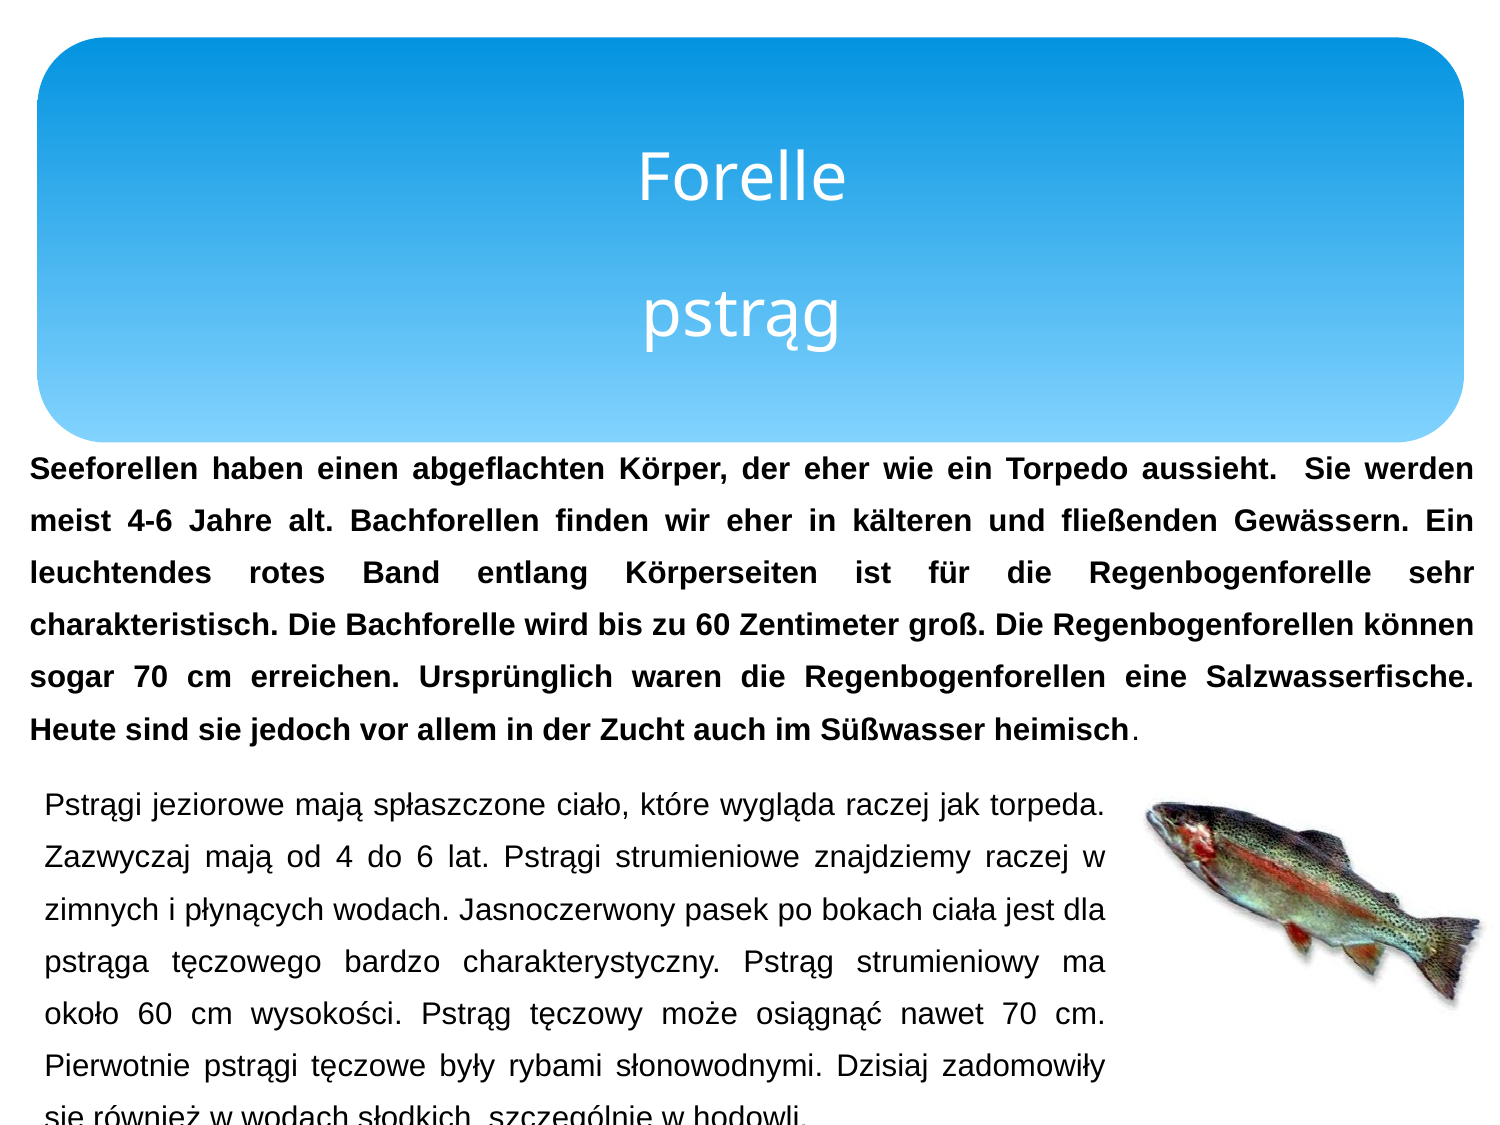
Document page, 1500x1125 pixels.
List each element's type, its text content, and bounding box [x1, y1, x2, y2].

title Forelle pstrąg [67, 118, 1418, 322]
subtitle Seeforellen haben einen abgeflachten Körper, der eher wie ein Torpedo aussieht. Sie werden meist 4-6 Jahre alt. Bachforellen finden wir eher in kälteren und fließenden Gewässern. Ein leuchtendes rotes Band entlang Körperseiten ist für die Regenbogenforelle sehr charakteristisch. Die Bachforelle wird bis zu 60 Zentimeter groß. Die Regenbogenforellen können sogar 70 cm erreichen. Ursprünglich waren die Regenbogenforellen eine Salzwasserfische. Heute sind sie jedoch vor allem in der Zucht auch im Süßwasser heimisch. [29, 437, 1477, 744]
picture [1122, 767, 1500, 1034]
text_box Pstrągi jeziorowe mają spłaszczone ciało, które wygląda raczej jak torpeda. Zazwyczaj mają od 4 do 6 lat. Pstrągi strumieniowe znajdziemy raczej w zimnych i płynących wodach. Jasnoczerwony pasek po bokach ciała jest dla pstrąga tęczowego bardzo charakterystyczny. Pstrąg strumieniowy ma około 60 cm wysokości. Pstrąg tęczowy może osiągnąć nawet 70 cm. Pierwotnie pstrągi tęczowe były rybami słonowodnymi. Dzisiaj zadomowiły się również w wodach słodkich szczególnie w hodowli. [29, 762, 1123, 1125]
